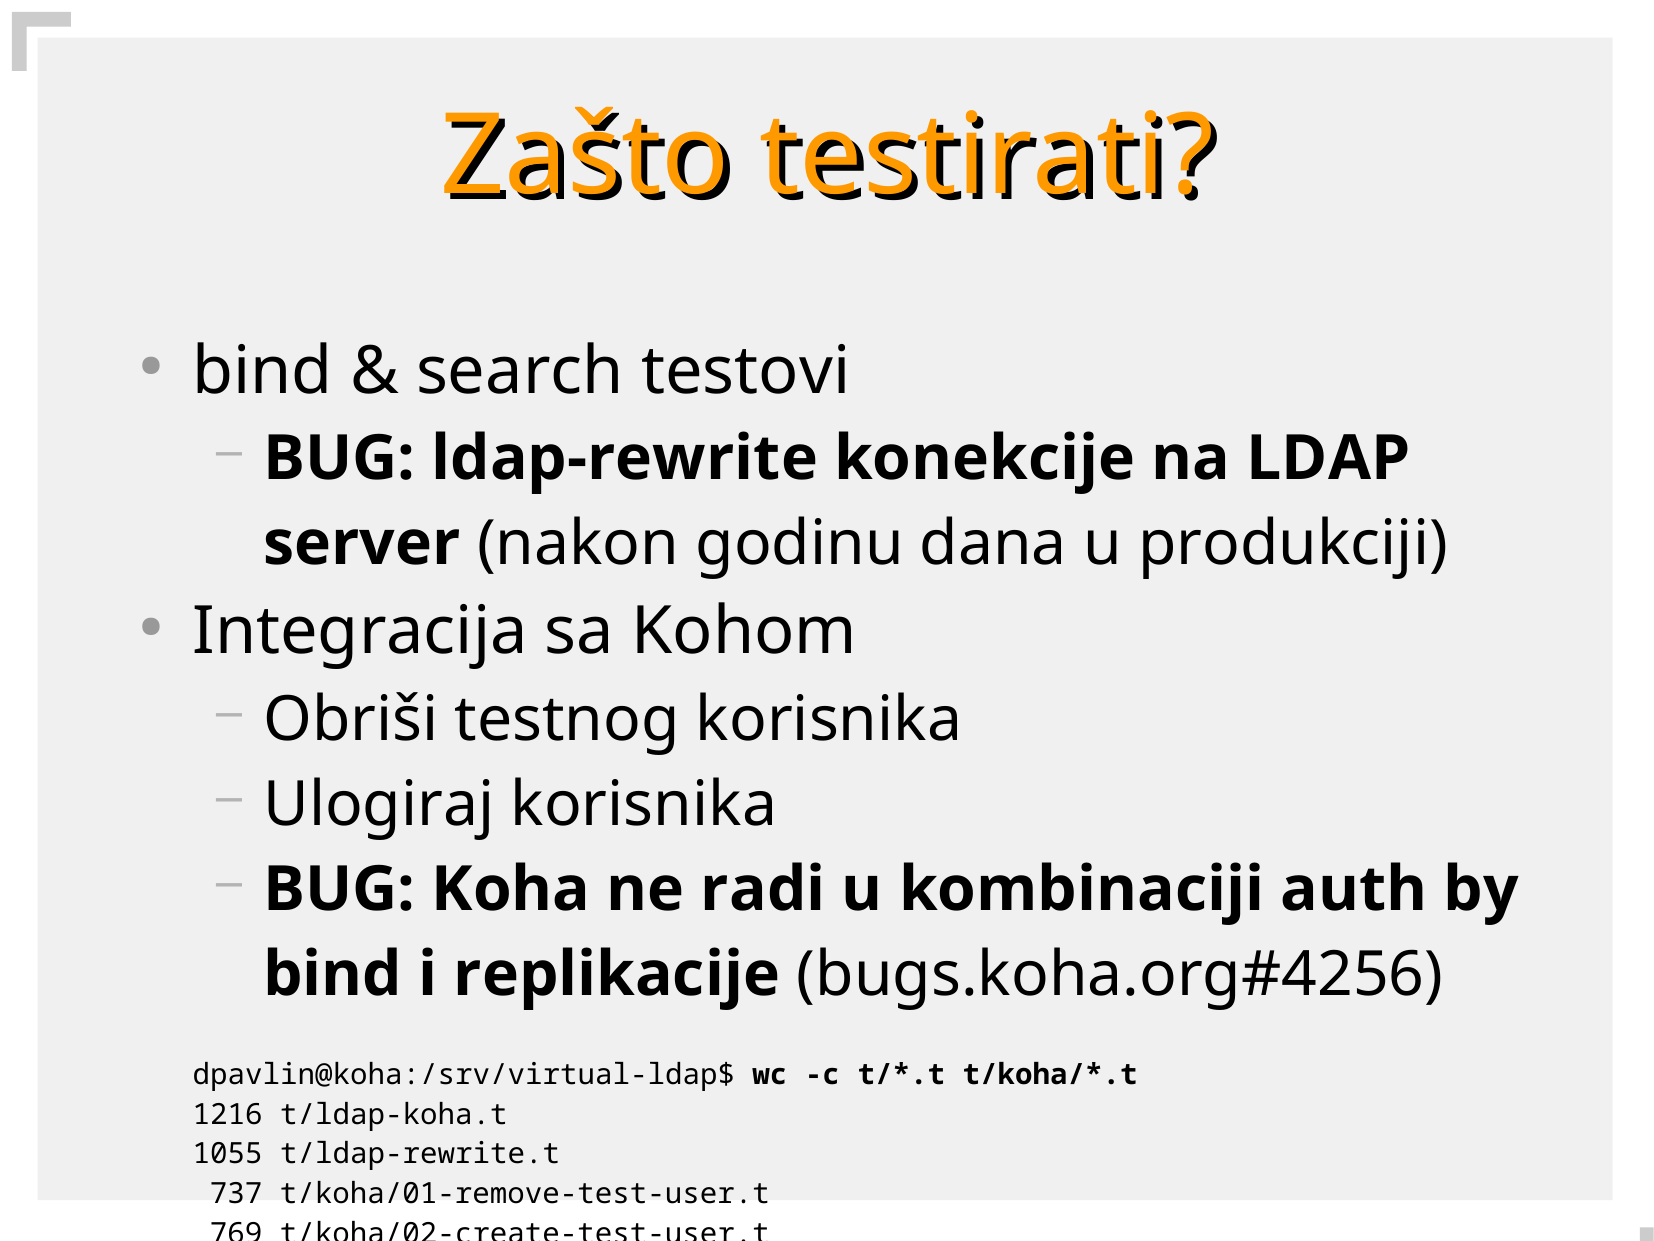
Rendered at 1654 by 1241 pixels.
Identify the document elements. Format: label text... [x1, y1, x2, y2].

title Zašto testirati? [121, 46, 1534, 254]
list bind & search testovi BUG: ldap-rewrite konekcije na LDAP server (nakon godinu dana u produkciji) Integracija sa Kohom Obriši testnog korisnika Ulogiraj korisnika BUG: Koha ne radi u kombinaciji auth by bind i replikacije (bugs.koha.org#4256) dpavlin@koha:/srv/virtual-ldap$ wc -c t/*.t t/koha/*.t 1216 t/ldap-koha.t 1055 t/ldap-rewrite.t 737 t/koha/01-remove-test-user.t 769 t/koha/02-create-test-user.t 3777 total [121, 322, 1561, 1154]
